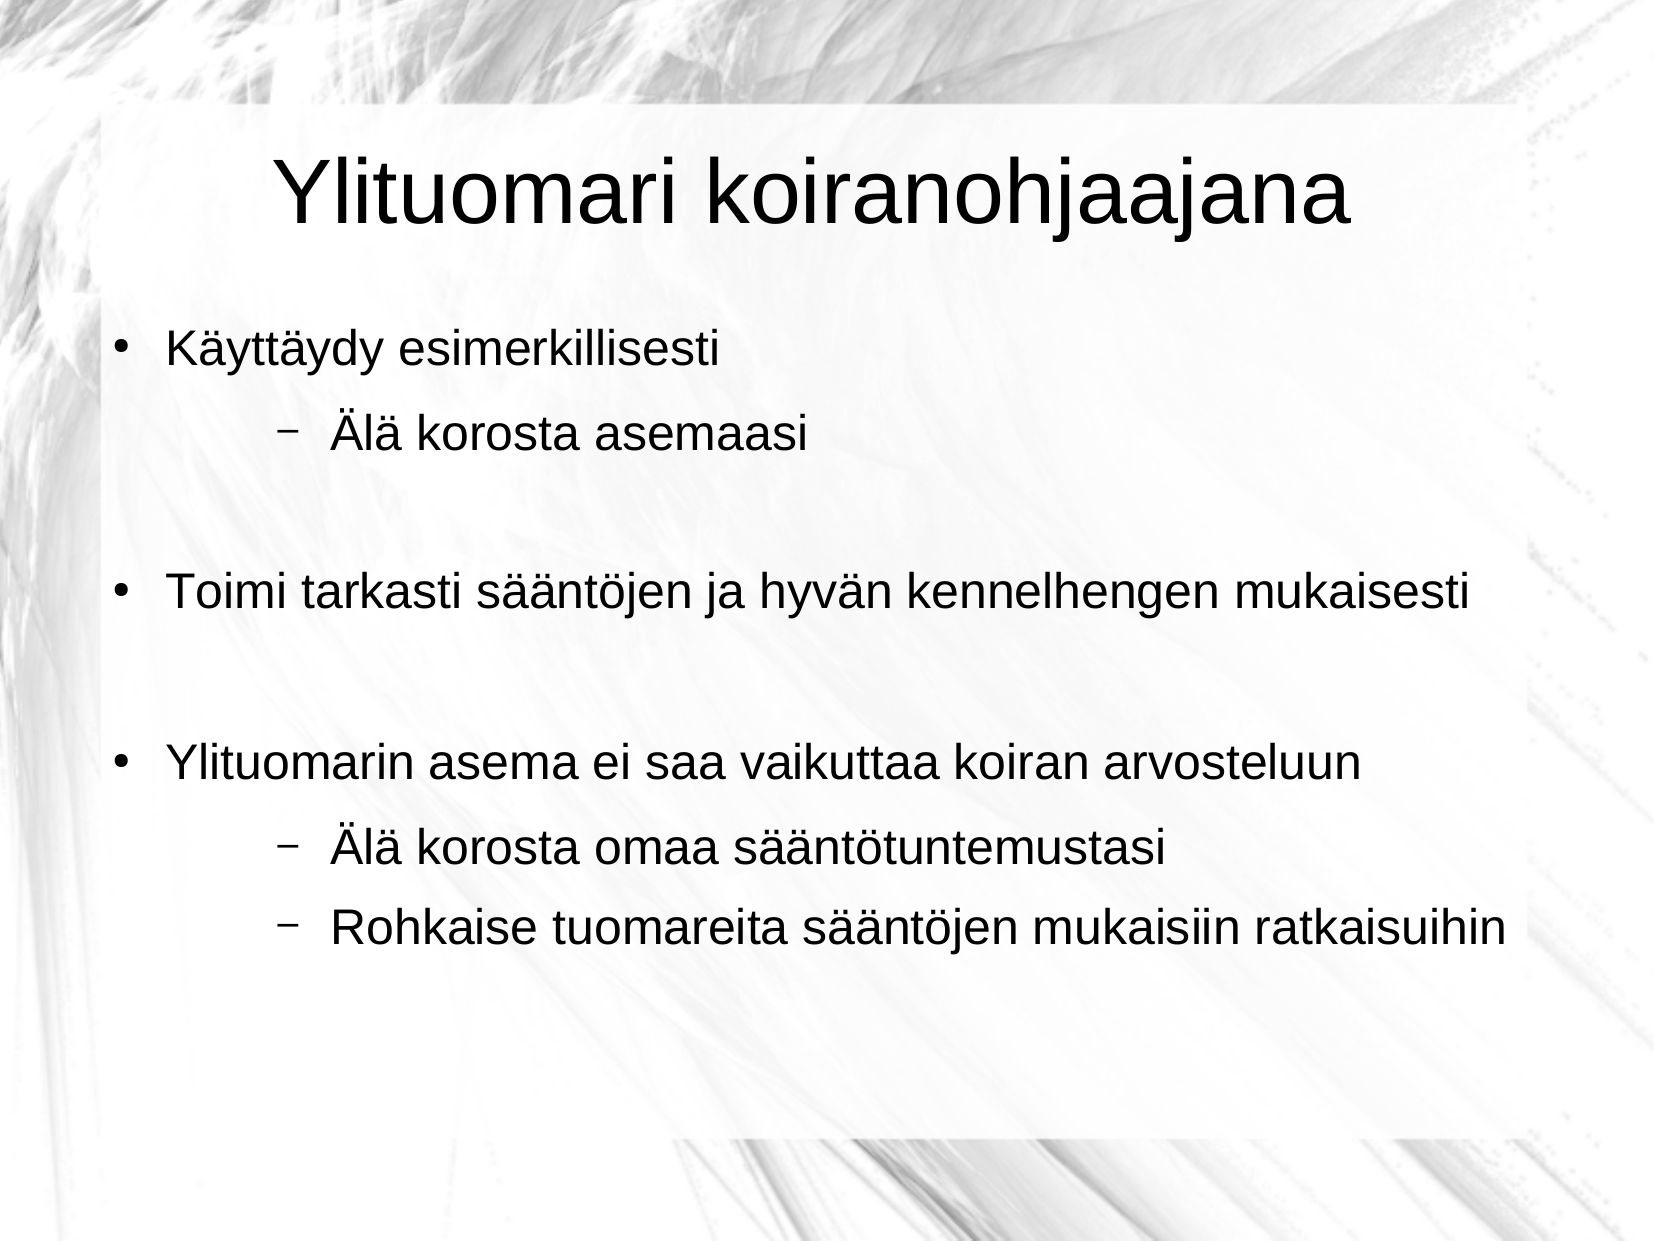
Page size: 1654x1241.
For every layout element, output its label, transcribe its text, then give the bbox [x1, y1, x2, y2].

list Käyttäydy esimerkillisesti Älä korosta asemaasi Toimi tarkasti sääntöjen ja hyvän kennelhengen mukaisesti Ylituomarin asema ei saa vaikuttaa koiran arvosteluun Älä korosta omaa sääntötuntemustasi Rohkaise tuomareita sääntöjen mukaisiin ratkaisuihin [94, 319, 1571, 1030]
picture [0, 0, 1654, 1241]
title Ylituomari koiranohjaajana [118, 140, 1506, 244]
